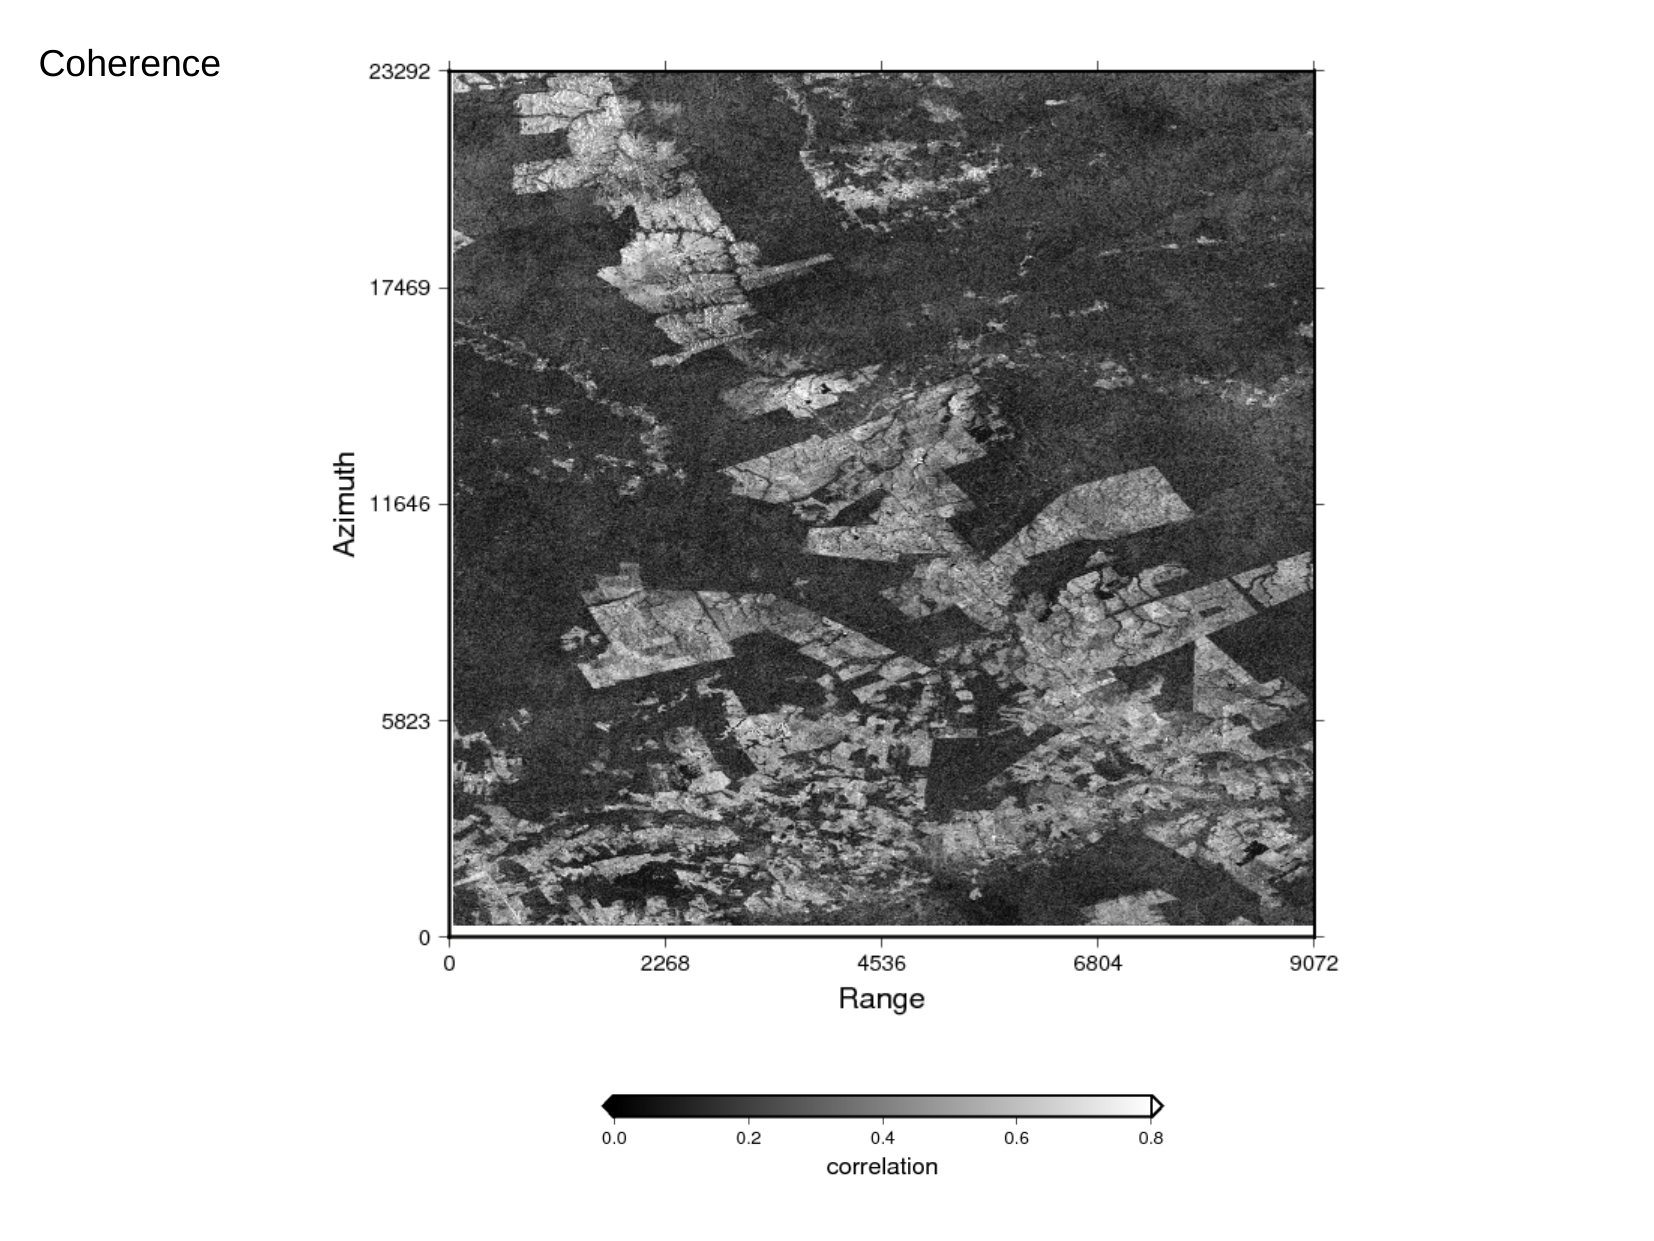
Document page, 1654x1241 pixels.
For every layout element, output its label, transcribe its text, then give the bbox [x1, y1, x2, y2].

picture [307, 47, 1347, 1217]
text_box Coherence [23, 35, 426, 119]
